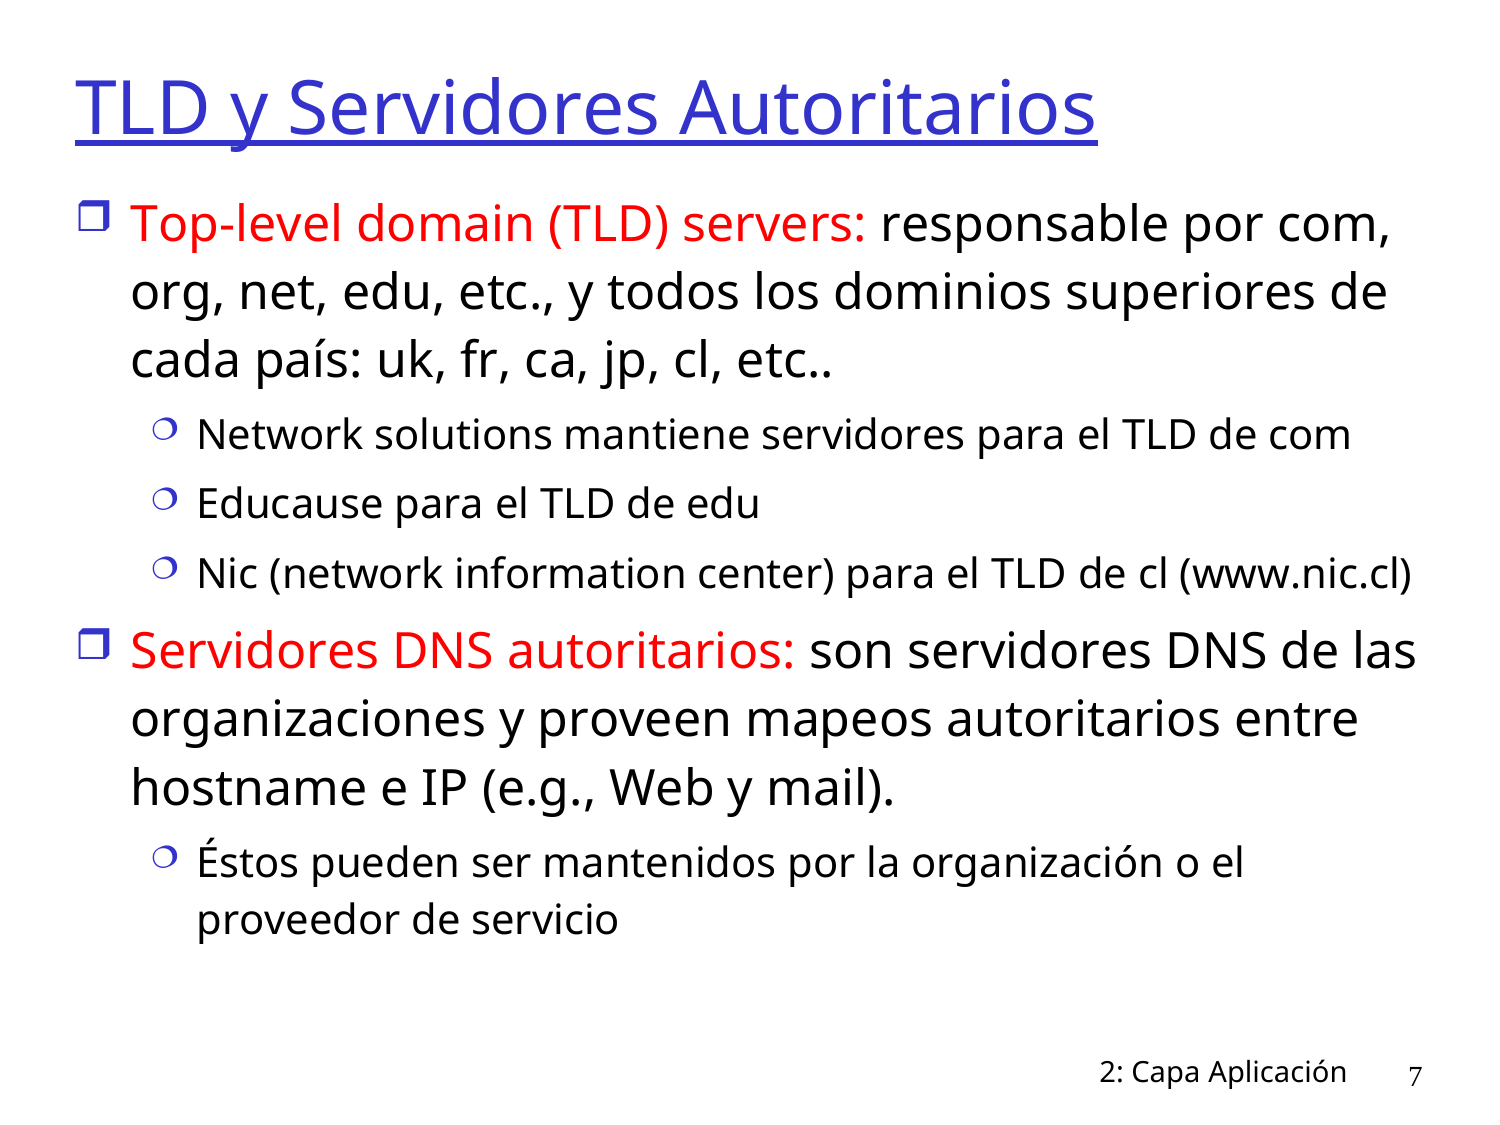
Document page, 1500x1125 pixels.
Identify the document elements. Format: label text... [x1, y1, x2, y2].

list Top-level domain (TLD) servers: responsable por com, org, net, edu, etc., y todos los dominios superiores de cada país: uk, fr, ca, jp, cl, etc.. Network solutions mantiene servidores para el TLD de com Educause para el TLD de edu Nic (network information center) para el TLD de cl (www.nic.cl)‏ Servidores DNS autoritarios: son servidores DNS de las organizaciones y proveen mapeos autoritarios entre hostname e IP (e.g., Web y mail). Éstos pueden ser mantenidos por la organización o el proveedor de servicio [75, 187, 1426, 1021]
title TLD y Servidores Autoritarios [75, 23, 1426, 187]
